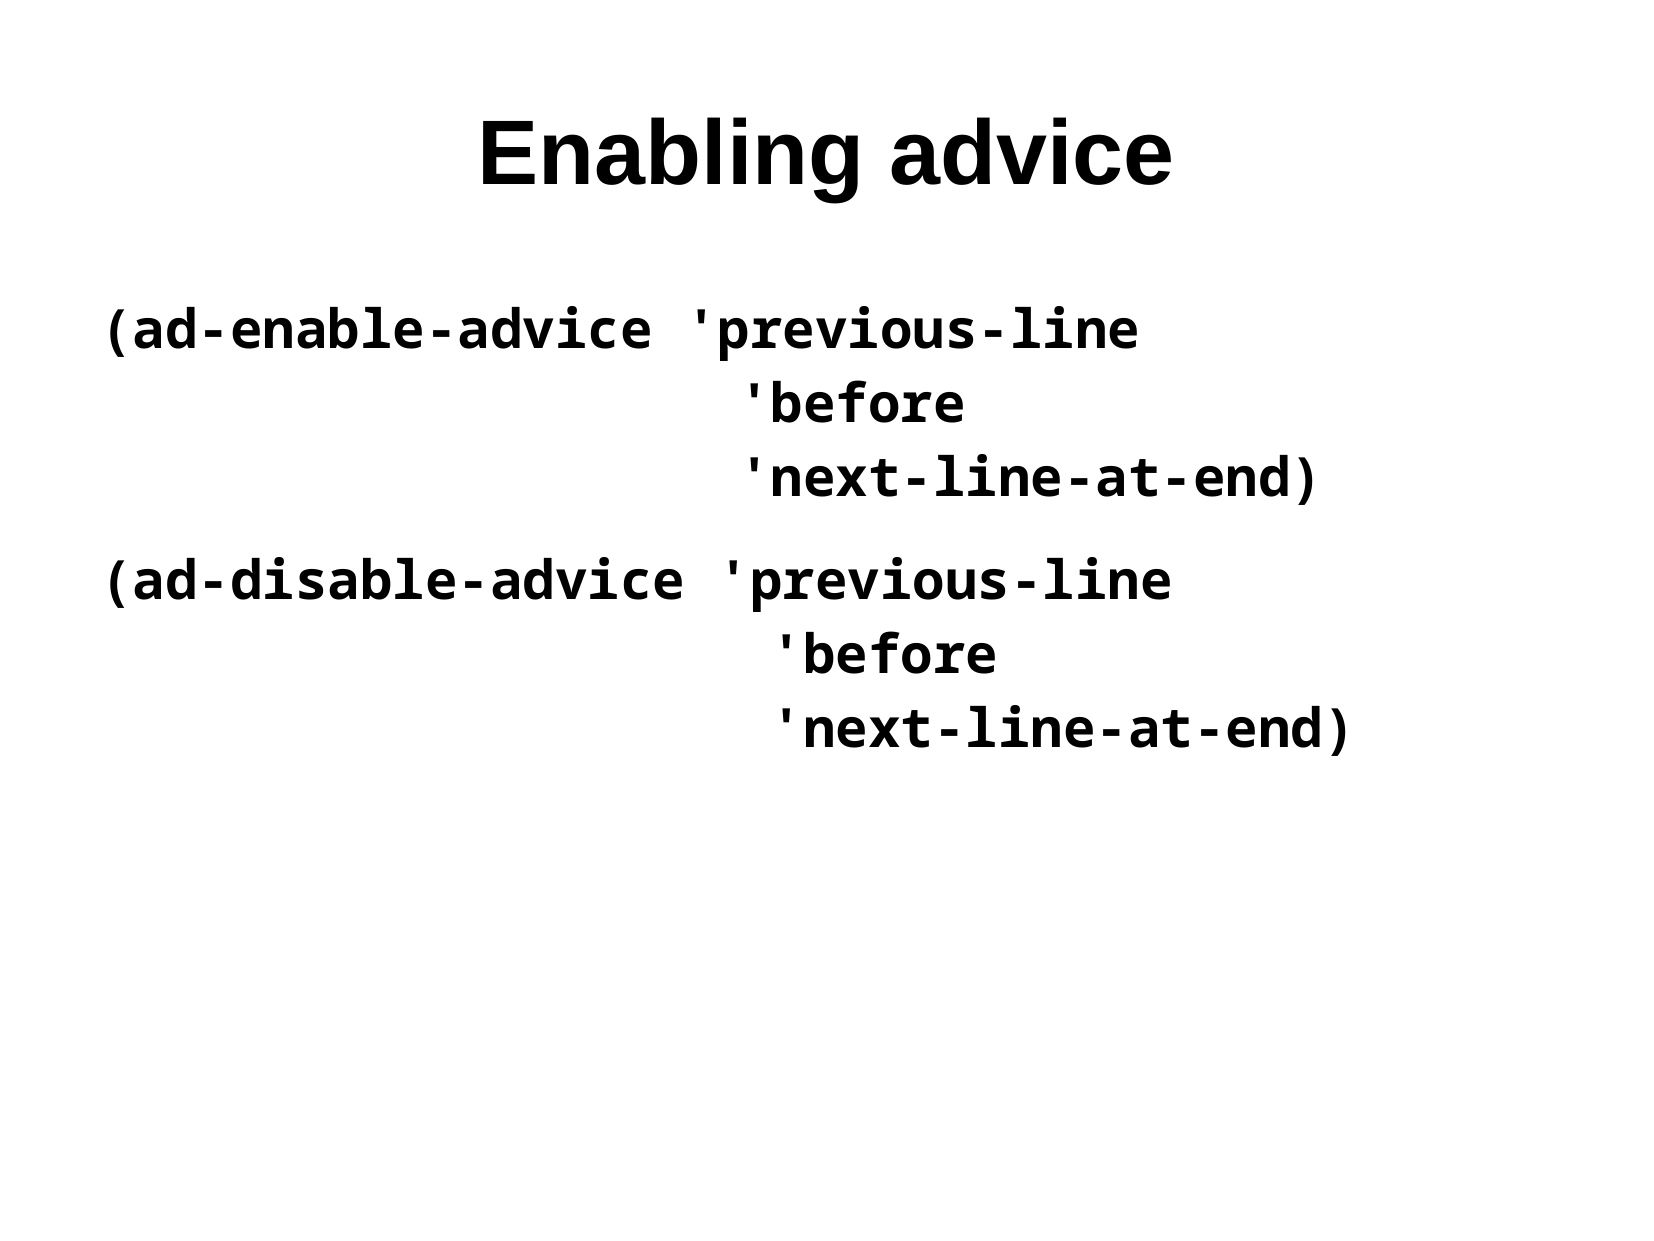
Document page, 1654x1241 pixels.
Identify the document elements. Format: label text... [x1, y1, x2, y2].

title Enabling advice [82, 56, 1571, 250]
list (ad-enable-advice 'previous-line 'before 'next-line-at-end) (ad-disable-advice 'previous-line 'before 'next-line-at-end) [82, 290, 1571, 1094]
